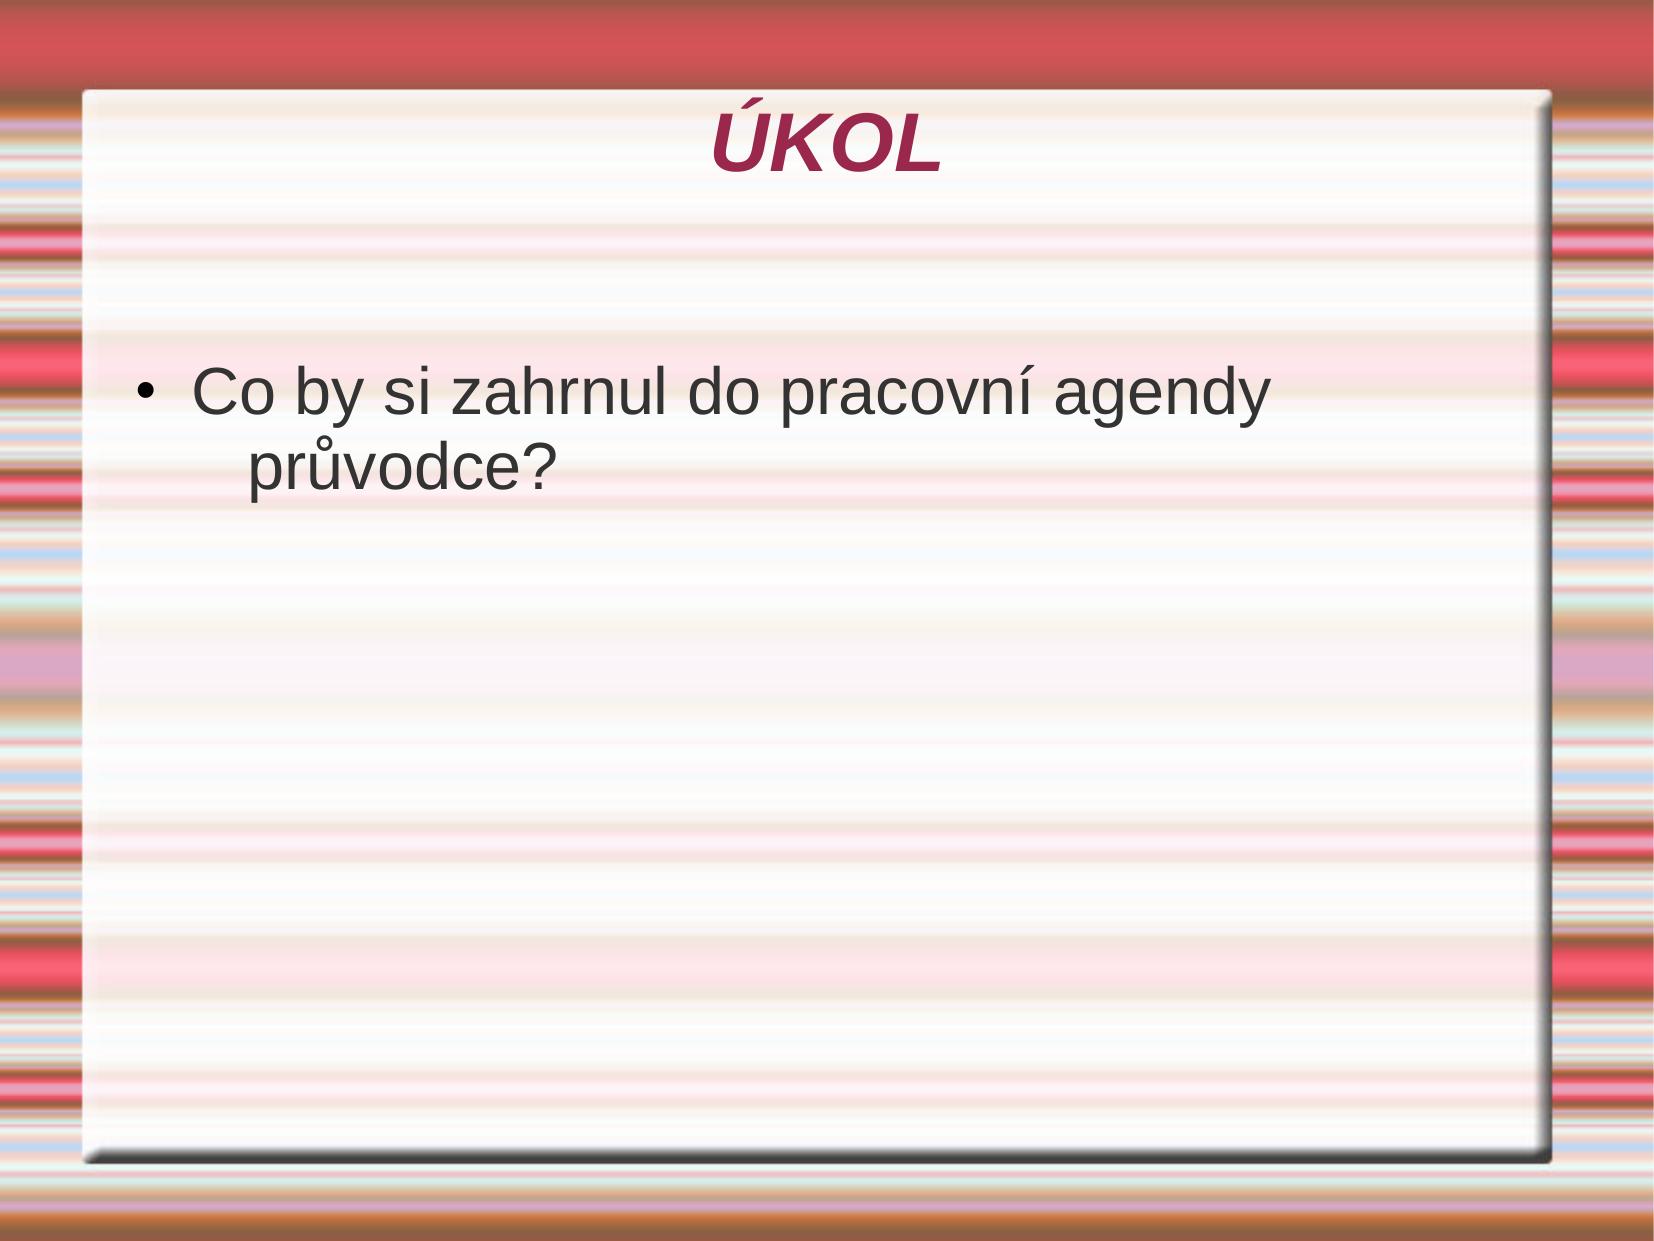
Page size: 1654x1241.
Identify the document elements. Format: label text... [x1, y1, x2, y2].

list Co by si zahrnul do pracovní agendy průvodce? [134, 350, 1516, 1132]
title ÚKOL [121, 50, 1534, 237]
